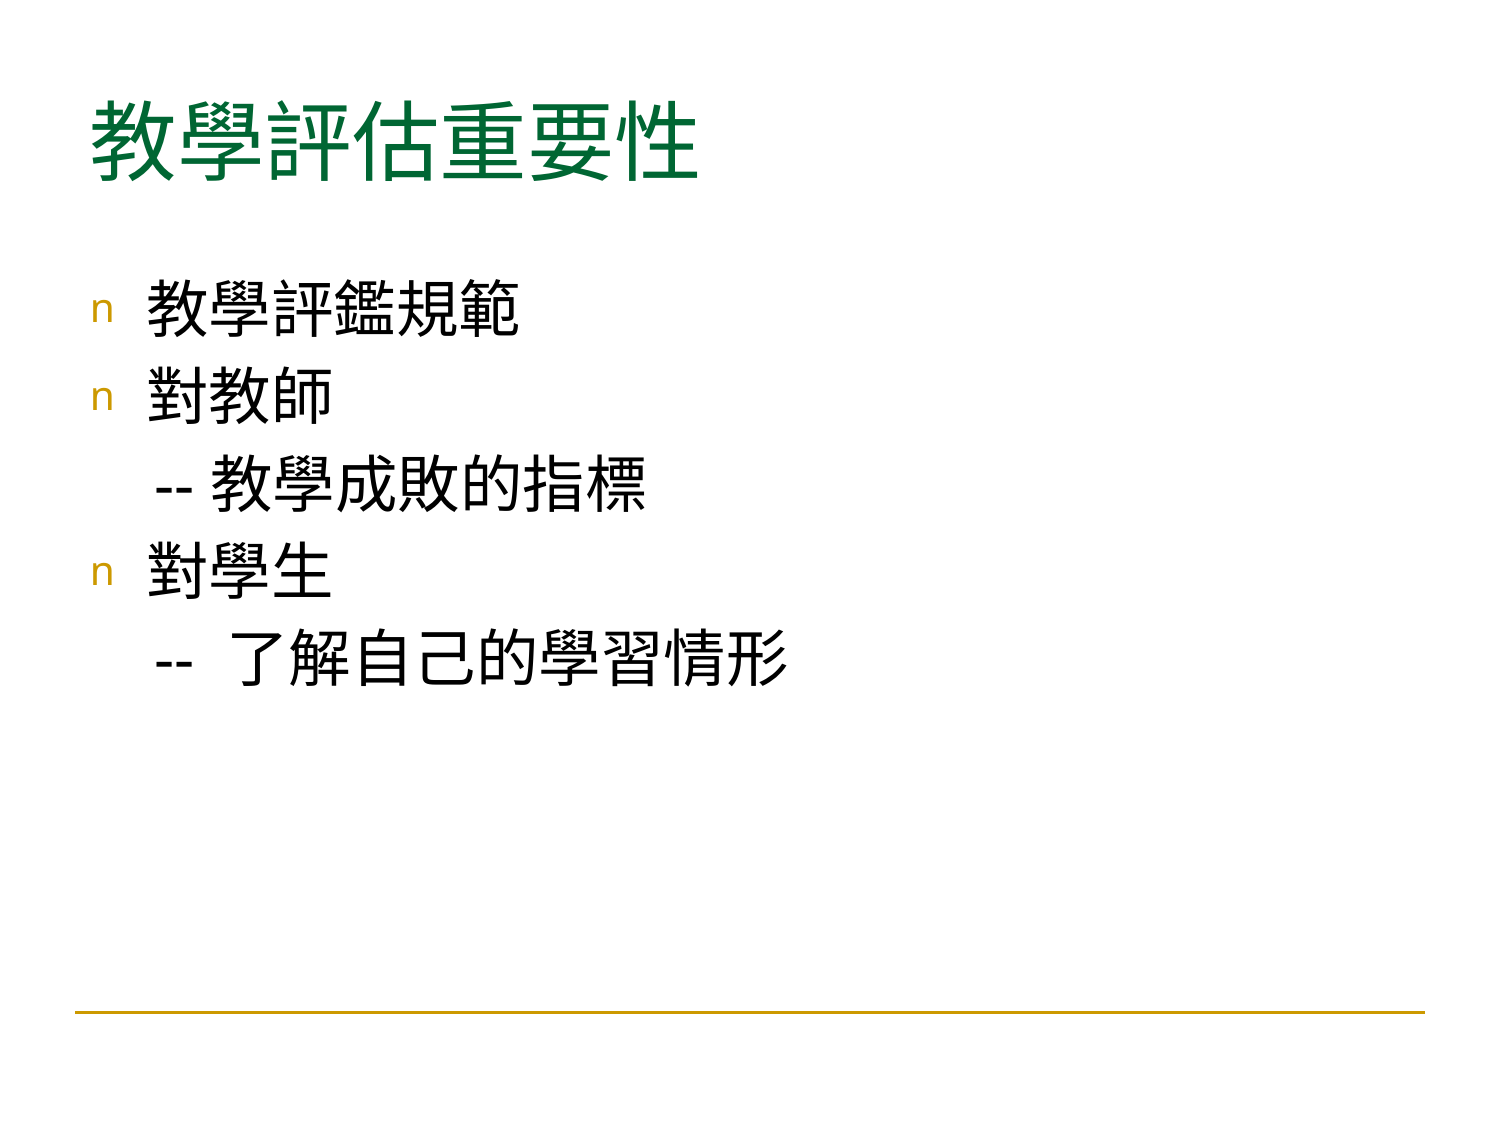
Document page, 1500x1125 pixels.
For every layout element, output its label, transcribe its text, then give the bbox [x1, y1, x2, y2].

title 教學評估重要性 [75, 45, 1425, 233]
list 教學評鑑規範 對教師 --教學成敗的指標 對學生 -- 了解自己的學習情形 [75, 262, 1425, 1006]
